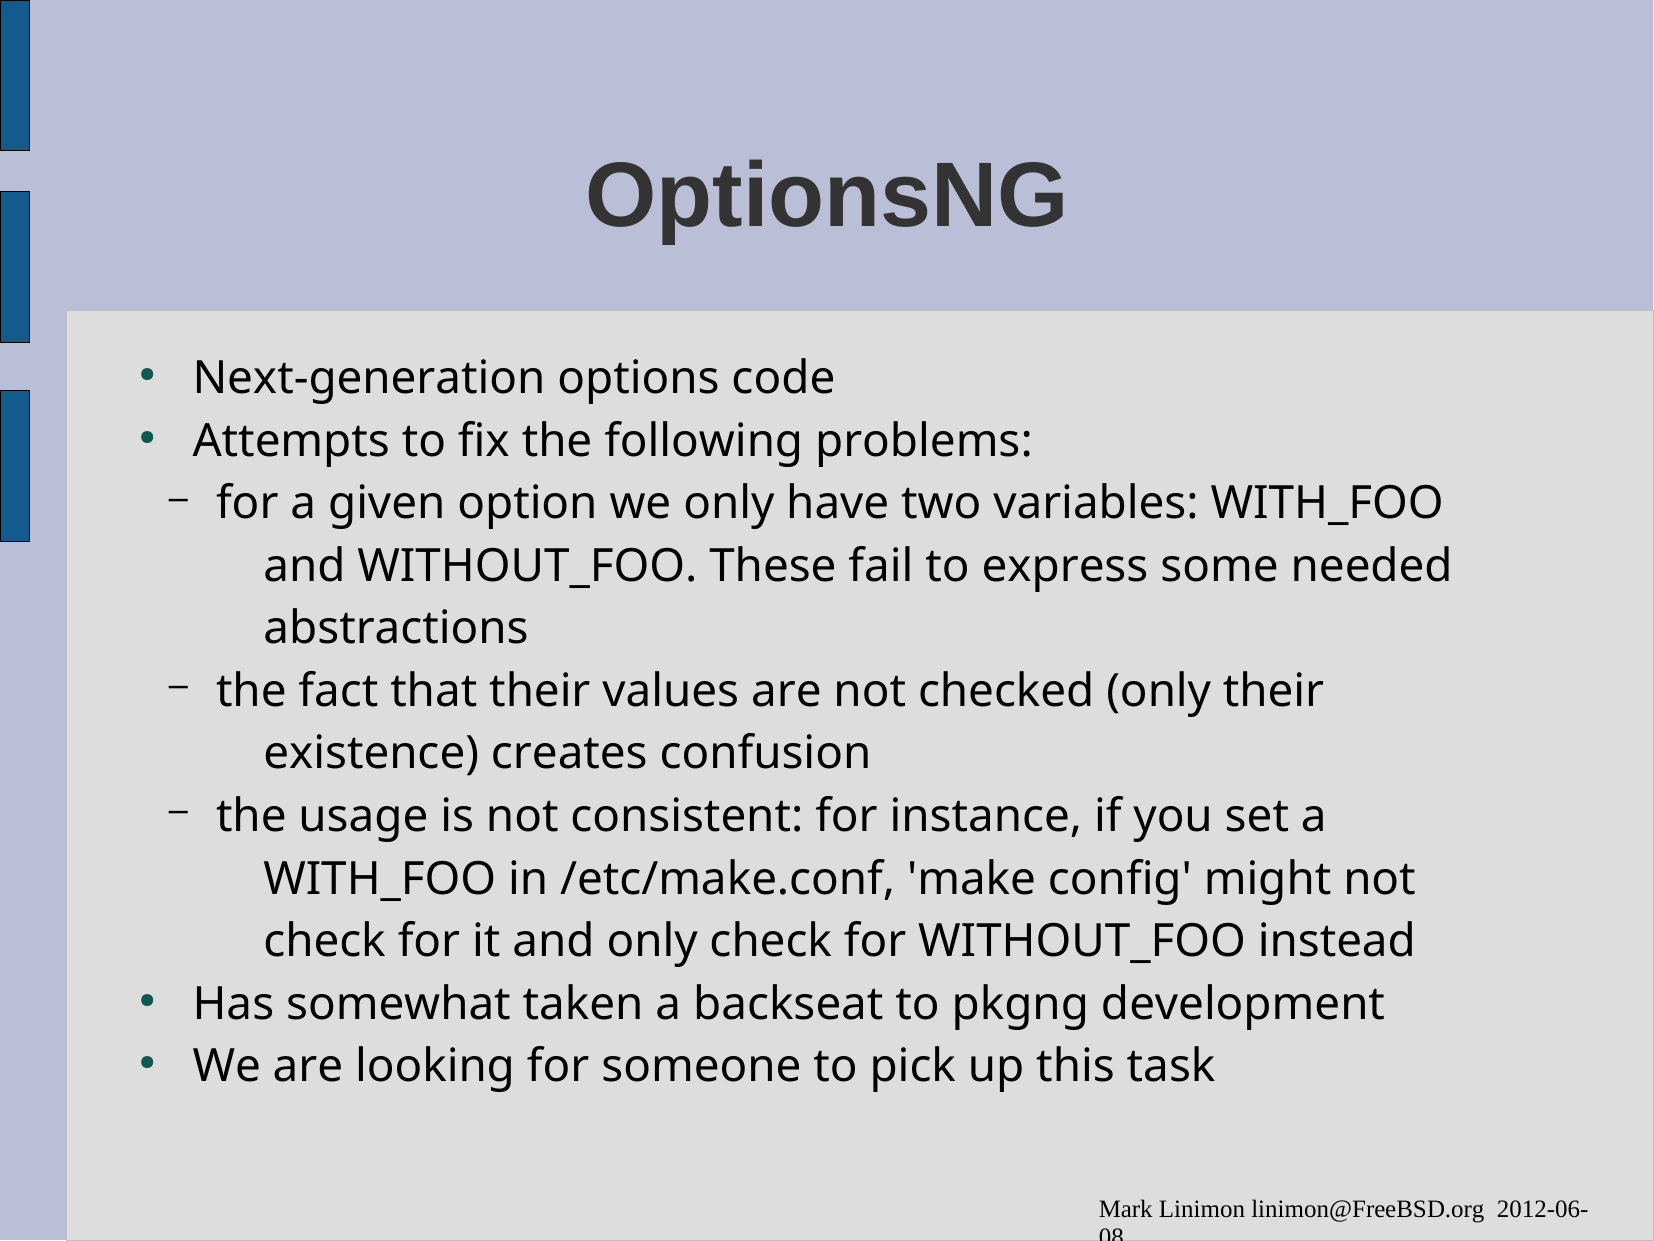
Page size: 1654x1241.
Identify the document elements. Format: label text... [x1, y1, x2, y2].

text_box Mark Linimon linimon@FreeBSD.org 2012-06-08 [1098, 1195, 1613, 1224]
list Next-generation options code Attempts to fix the following problems: for a given option we only have two variables: WITH_FOO and WITHOUT_FOO. These fail to express some needed abstractions the fact that their values are not checked (only their existence) creates confusion the usage is not consistent: for instance, if you set a WITH_FOO in /etc/make.conf, 'make config' might not check for it and only check for WITHOUT_FOO instead Has somewhat taken a backseat to pkgng development We are looking for someone to pick up this task [121, 344, 1534, 1164]
title OptionsNG [121, 91, 1534, 299]
